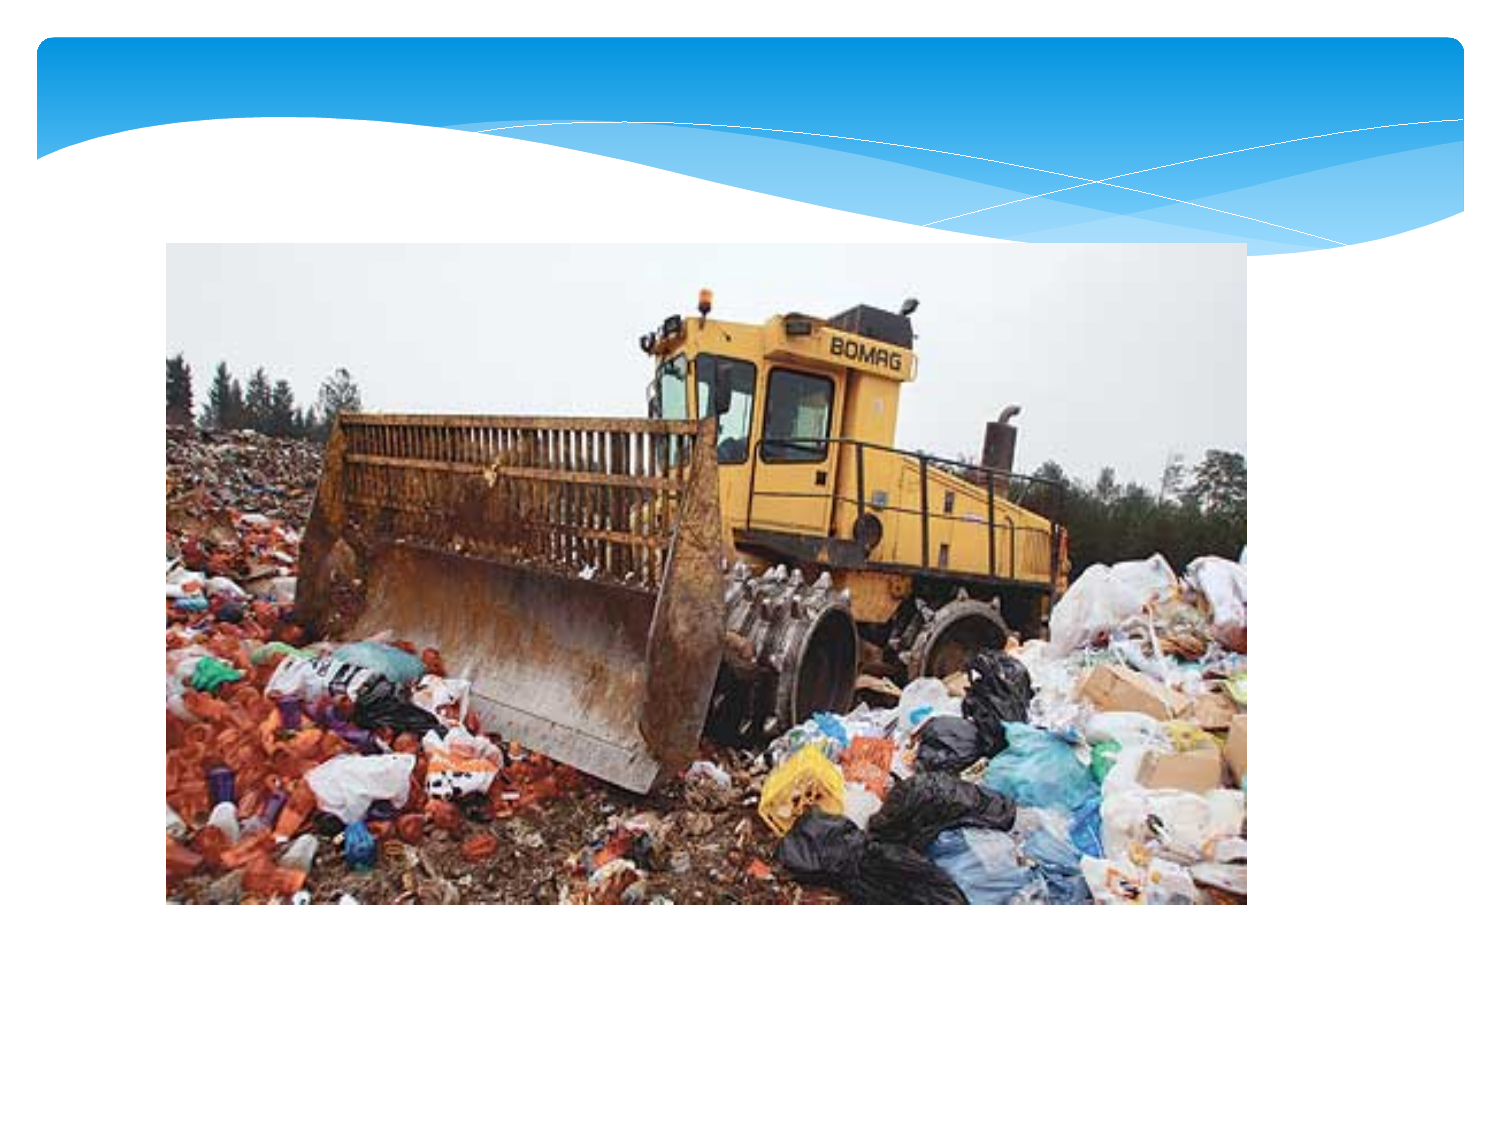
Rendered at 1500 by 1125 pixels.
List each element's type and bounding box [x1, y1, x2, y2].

picture [166, 243, 1247, 905]
